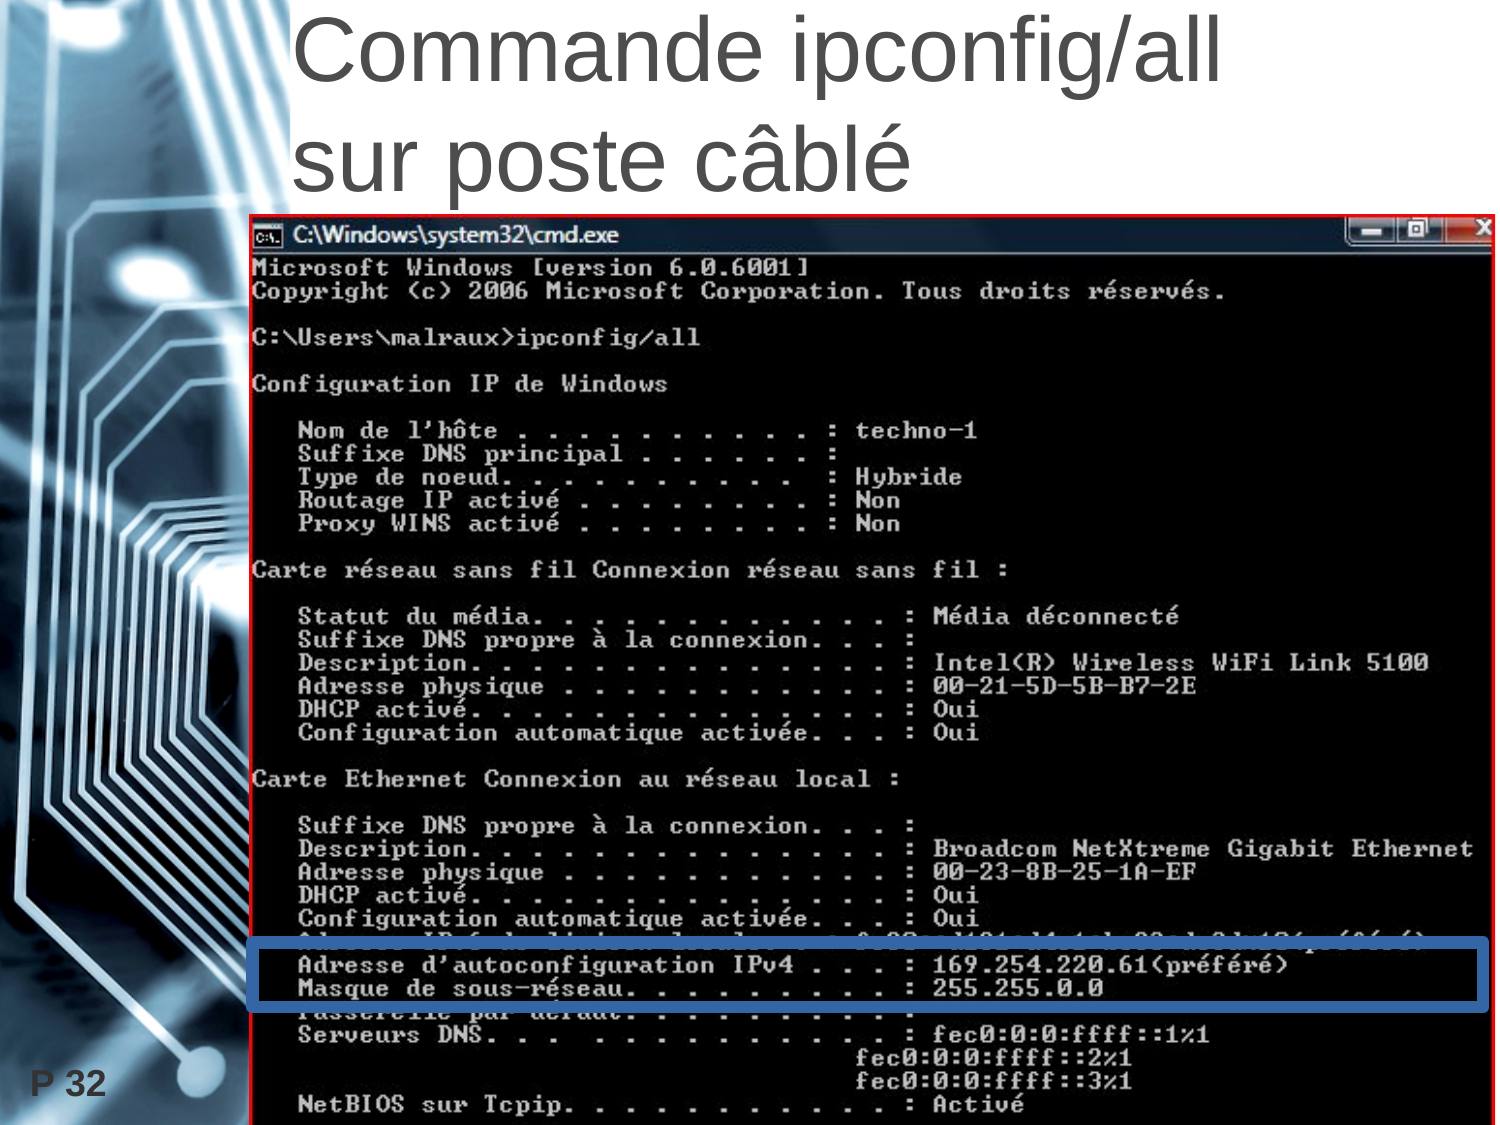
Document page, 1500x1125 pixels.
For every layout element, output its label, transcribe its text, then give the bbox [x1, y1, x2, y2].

picture [0, 0, 1500, 1125]
title Commande ipconfig/all sur poste câblé [276, 40, 1415, 159]
